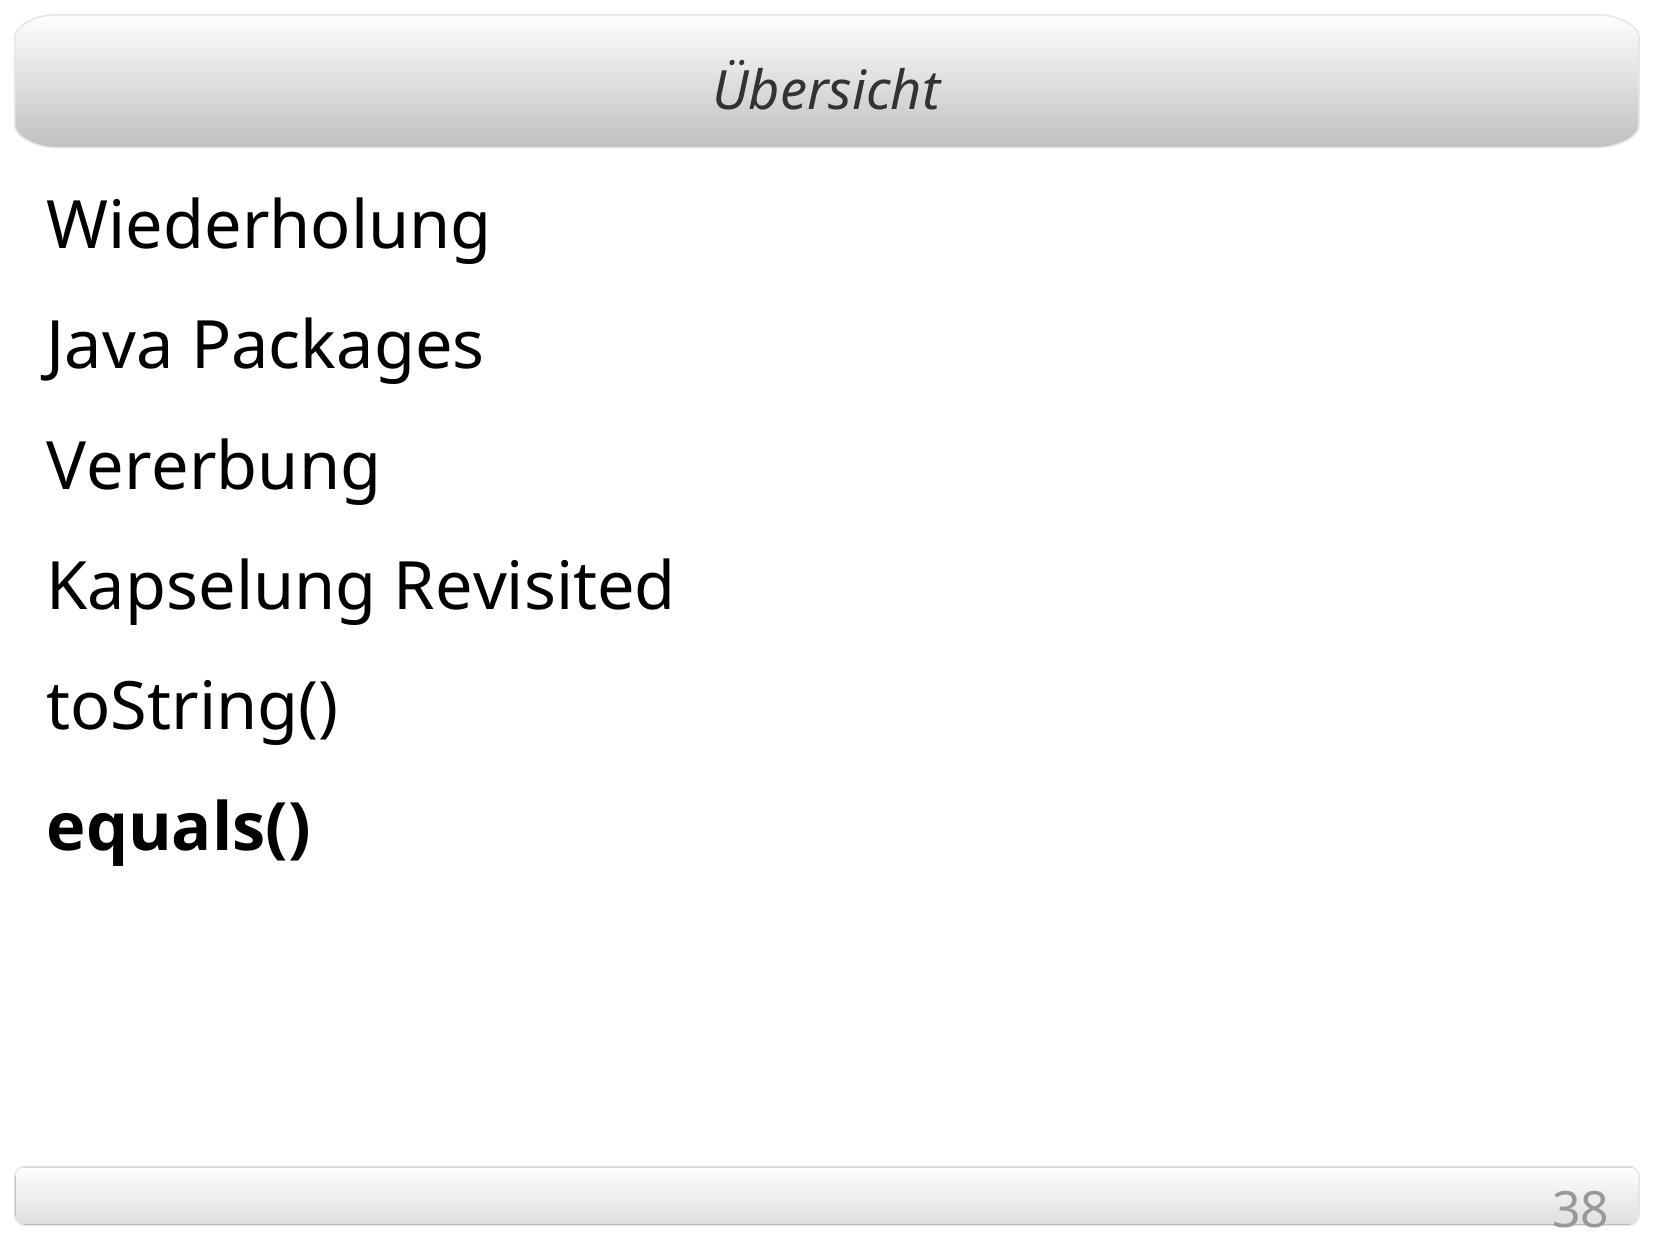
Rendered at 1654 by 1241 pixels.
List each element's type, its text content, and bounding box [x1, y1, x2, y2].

title Übersicht [29, 29, 1624, 147]
list Wiederholung Java Packages Vererbung Kapselung Revisited toString() equals() [29, 177, 1624, 1151]
